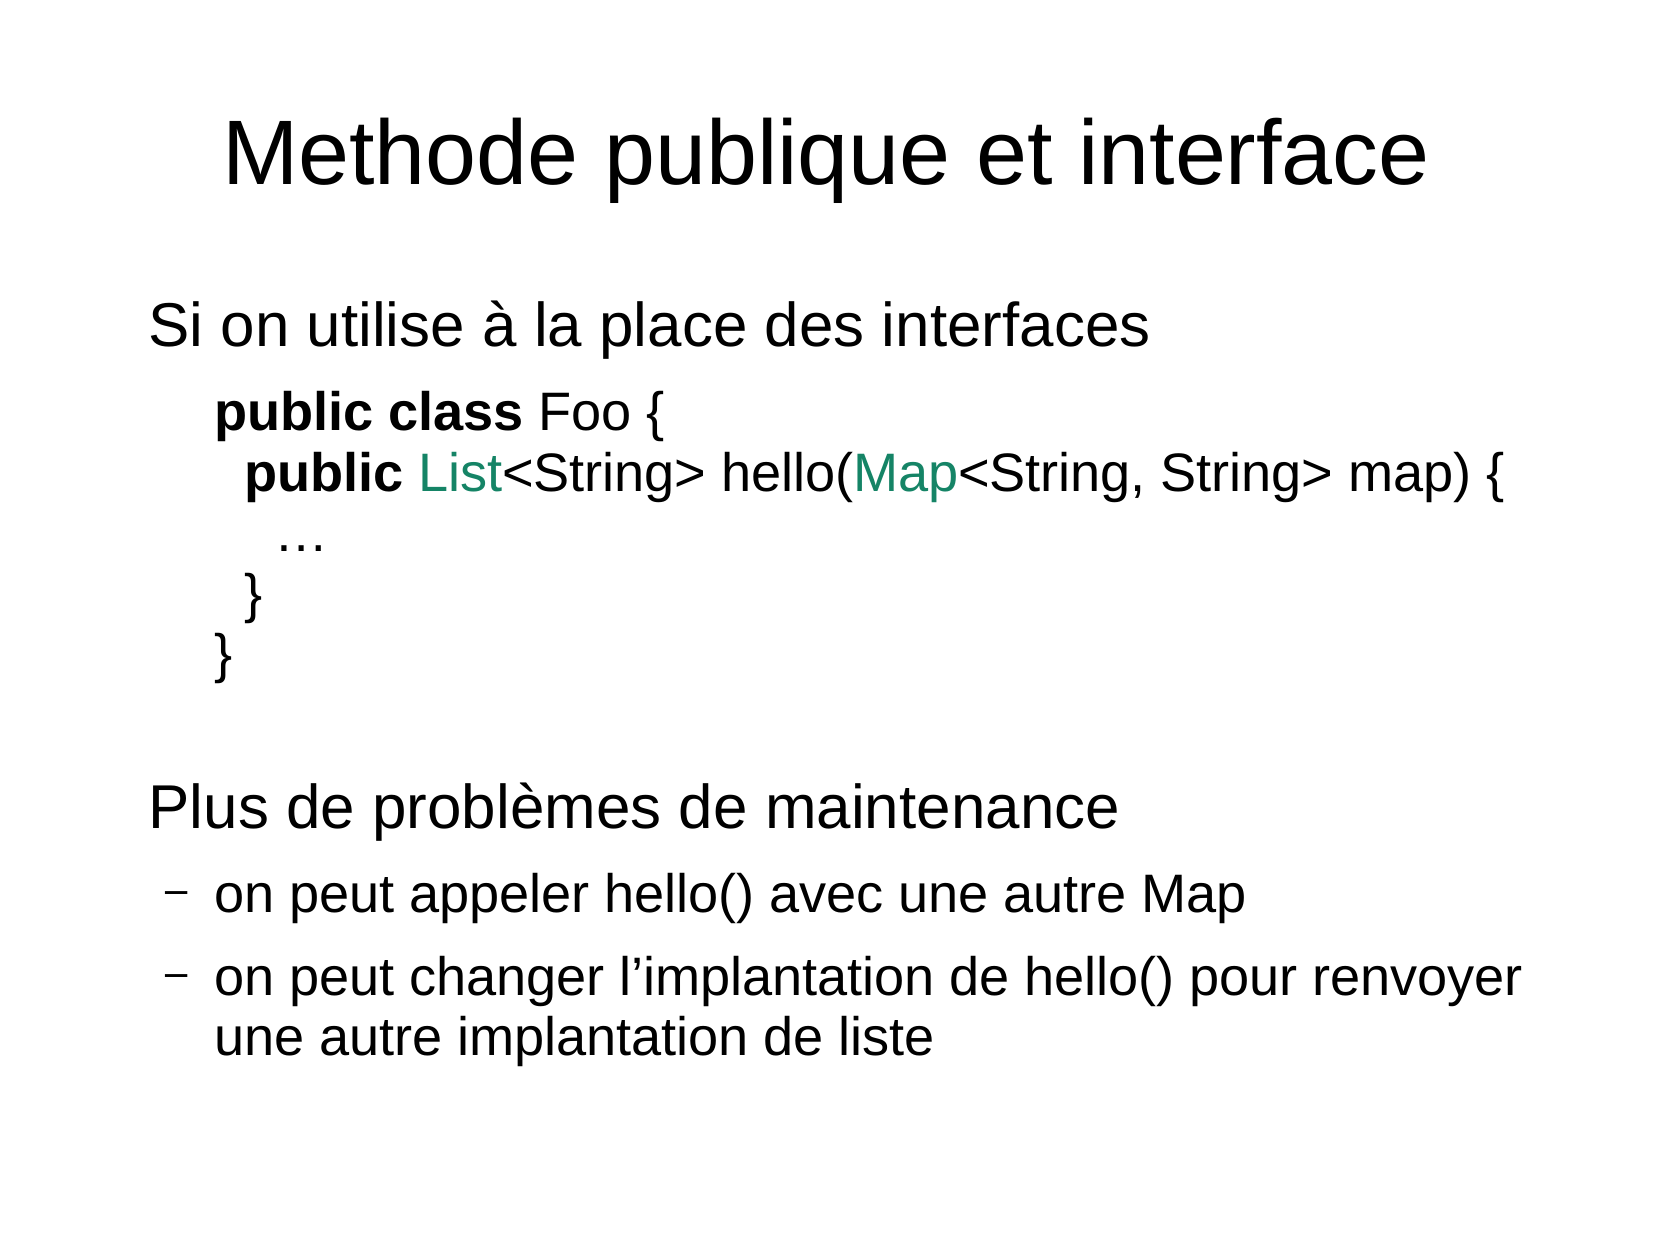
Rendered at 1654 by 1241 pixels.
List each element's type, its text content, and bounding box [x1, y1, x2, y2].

list Si on utilise à la place des interfaces public class Foo { public List<String> hello(Map<String, String> map) { … } } Plus de problèmes de maintenance on peut appeler hello() avec une autre Map on peut changer l’implantation de hello() pour renvoyer une autre implantation de liste [82, 290, 1571, 1141]
title Methode publique et interface [82, 49, 1571, 257]
